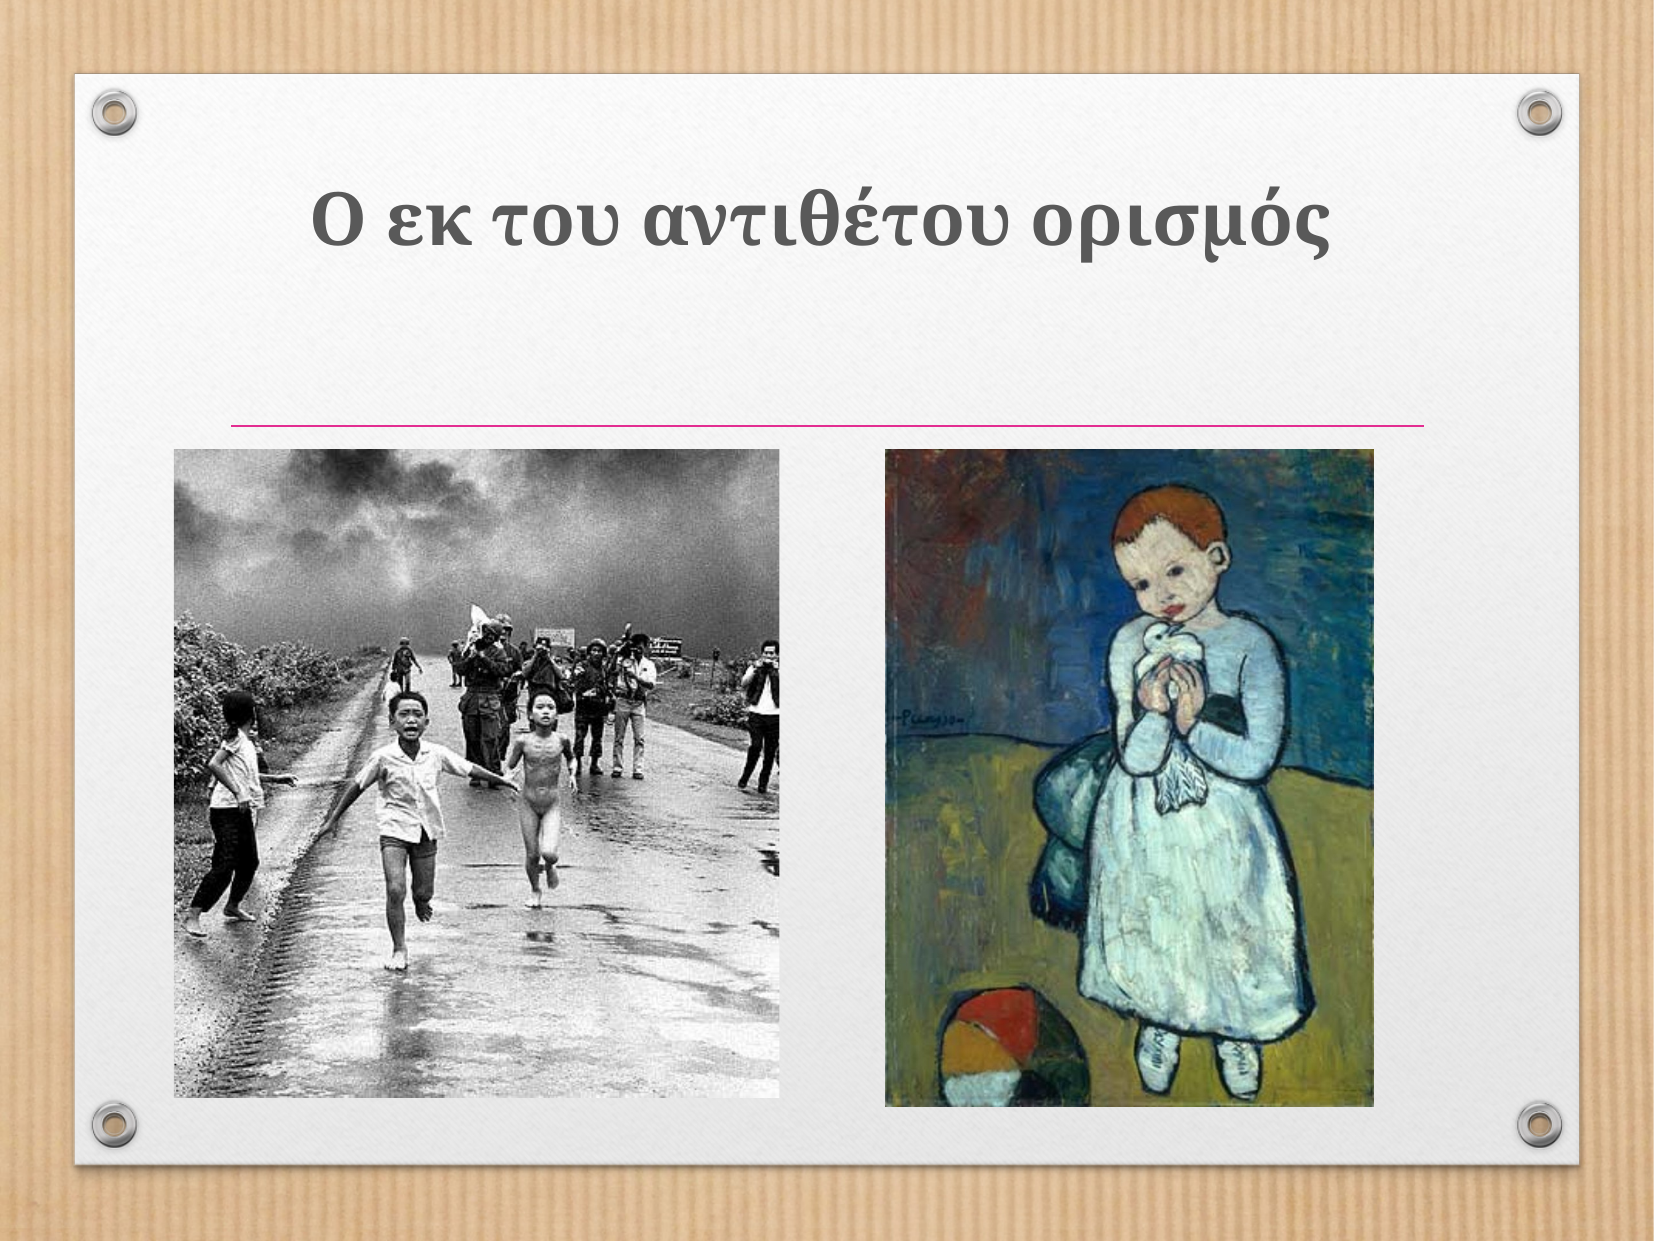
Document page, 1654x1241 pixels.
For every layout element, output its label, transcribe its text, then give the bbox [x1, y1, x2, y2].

title Ο εκ του αντιθέτου ορισμός [225, 136, 1417, 296]
picture [173, 449, 780, 1098]
picture [885, 449, 1374, 1107]
